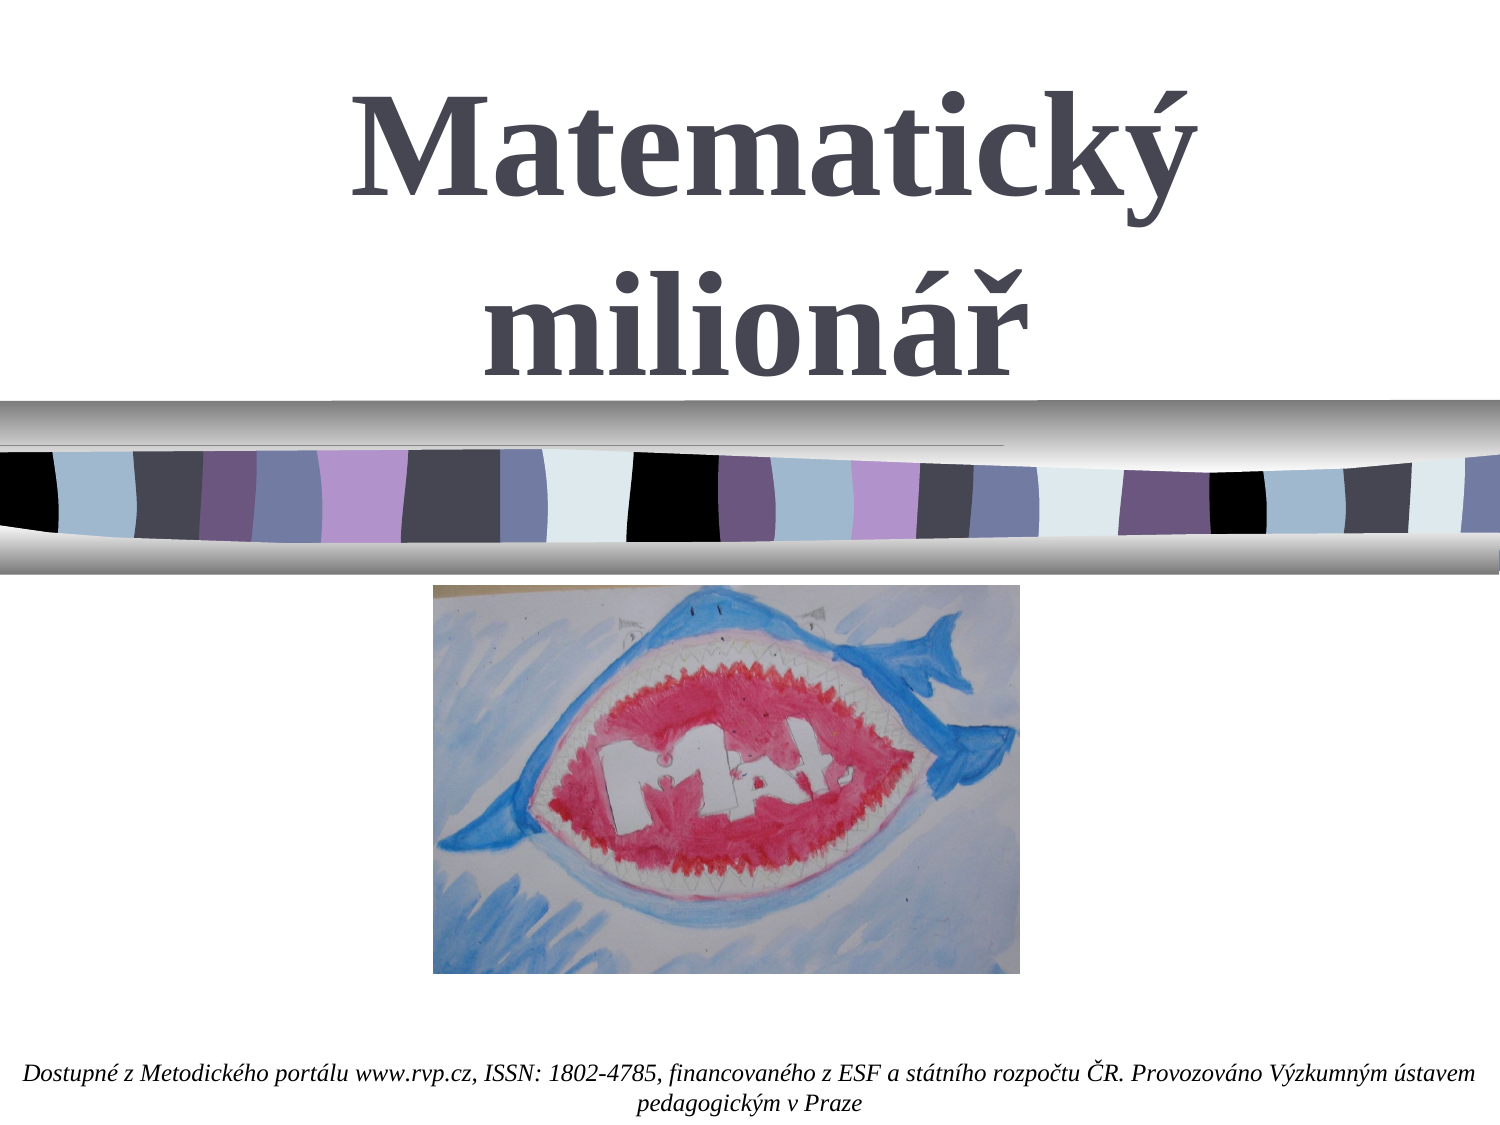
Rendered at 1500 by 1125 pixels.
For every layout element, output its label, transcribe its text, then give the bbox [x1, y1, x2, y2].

title Matematický milionář [137, 33, 1413, 413]
picture [433, 585, 1020, 974]
text_box Dostupné z Metodického portálu www.rvp.cz, ISSN: 1802-4785, financovaného z ESF a státního rozpočtu ČR. Provozováno Výzkumným ústavem pedagogickým v Praze [0, 1049, 1500, 1125]
